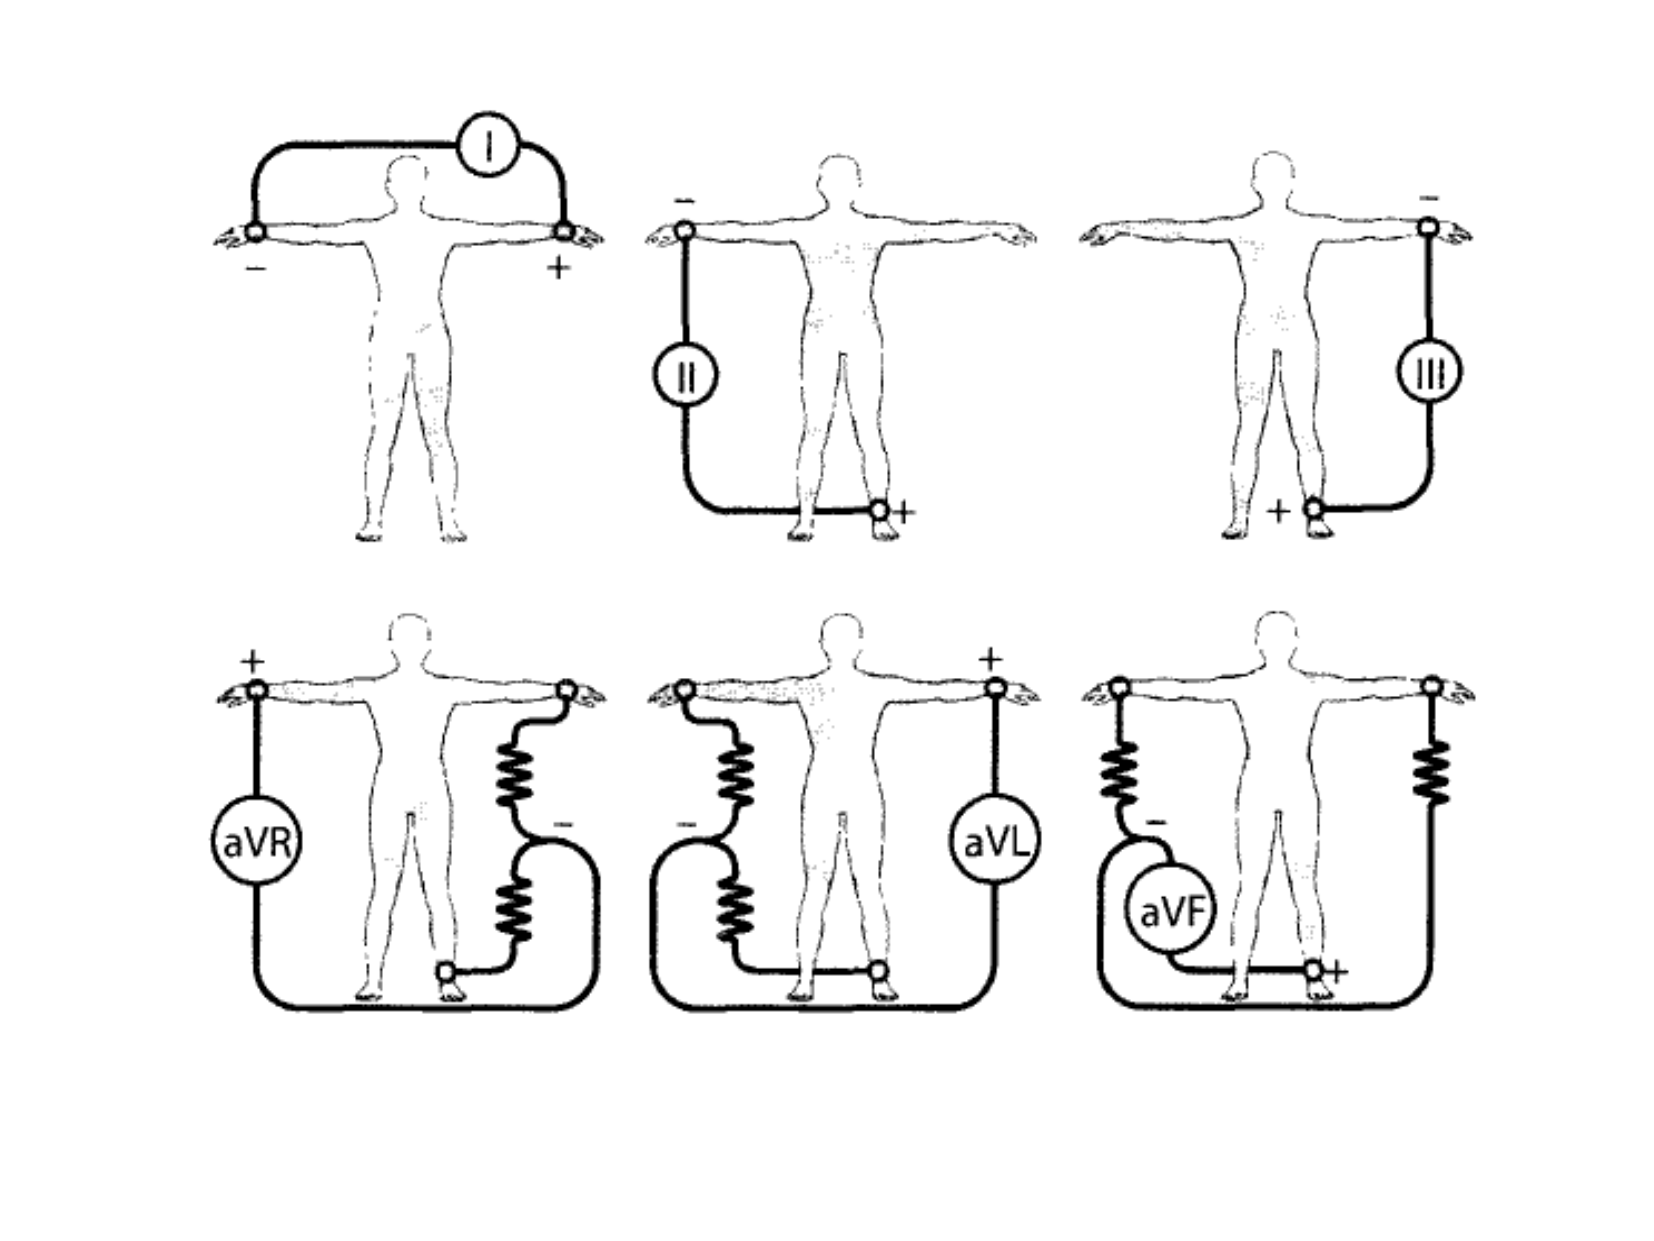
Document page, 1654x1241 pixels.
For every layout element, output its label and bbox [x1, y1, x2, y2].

picture [147, 82, 1536, 1052]
